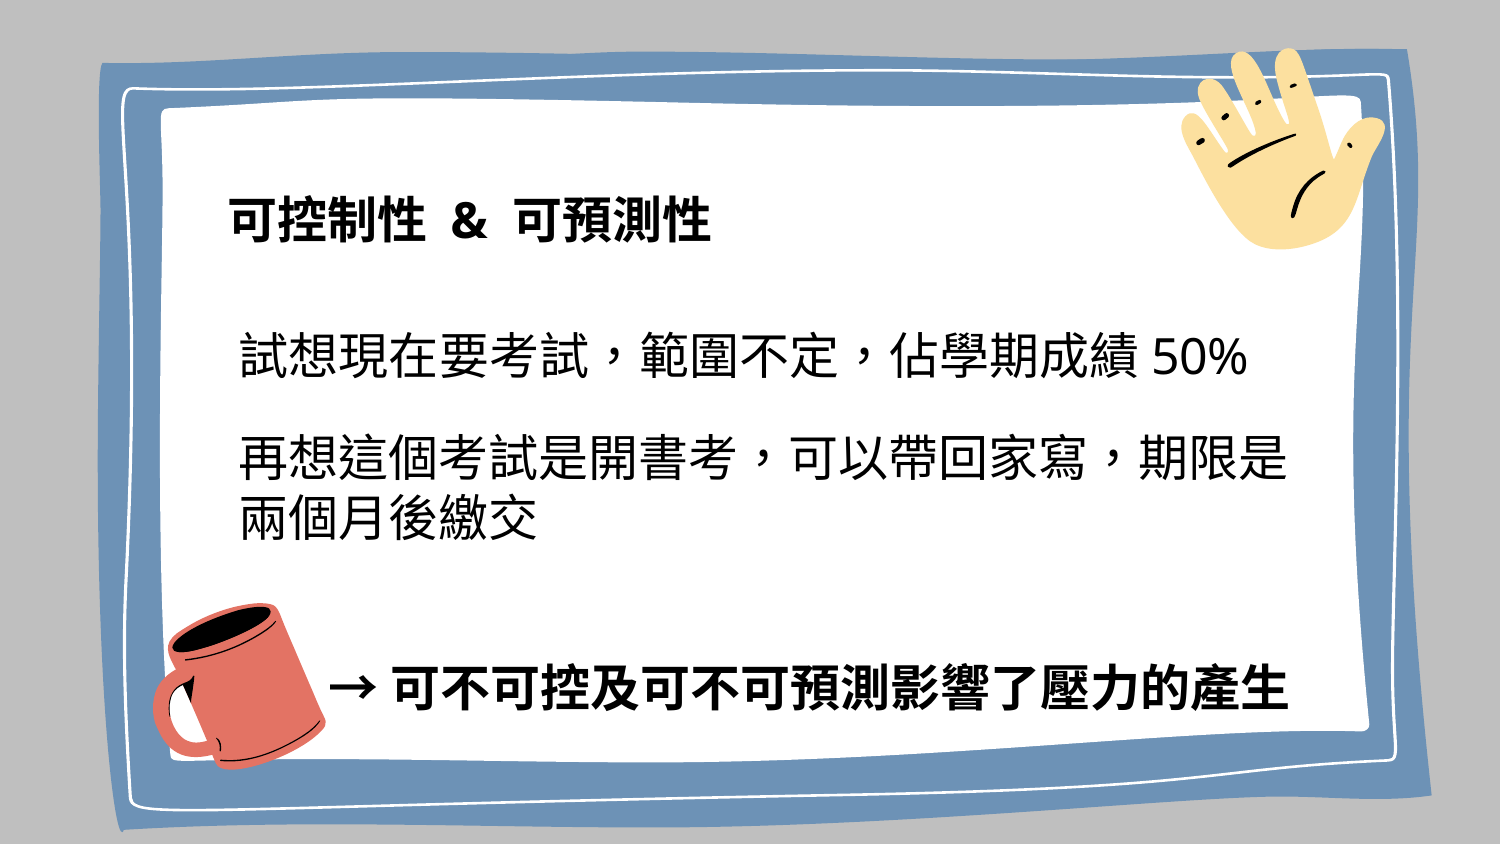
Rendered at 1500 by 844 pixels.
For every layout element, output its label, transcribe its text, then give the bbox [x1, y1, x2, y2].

text_box 再想這個考試是開書考，可以帶回家寫，期限是兩個月後繳交 [223, 419, 1305, 555]
text_box 可控制性 & 可預測性 [212, 151, 1065, 256]
text_box 試想現在要考試，範圍不定，佔學期成績50% [224, 317, 1306, 393]
text_box [97, 48, 1432, 833]
text_box →可不可控及可不可預測影響了壓力的產生 [283, 619, 1306, 725]
